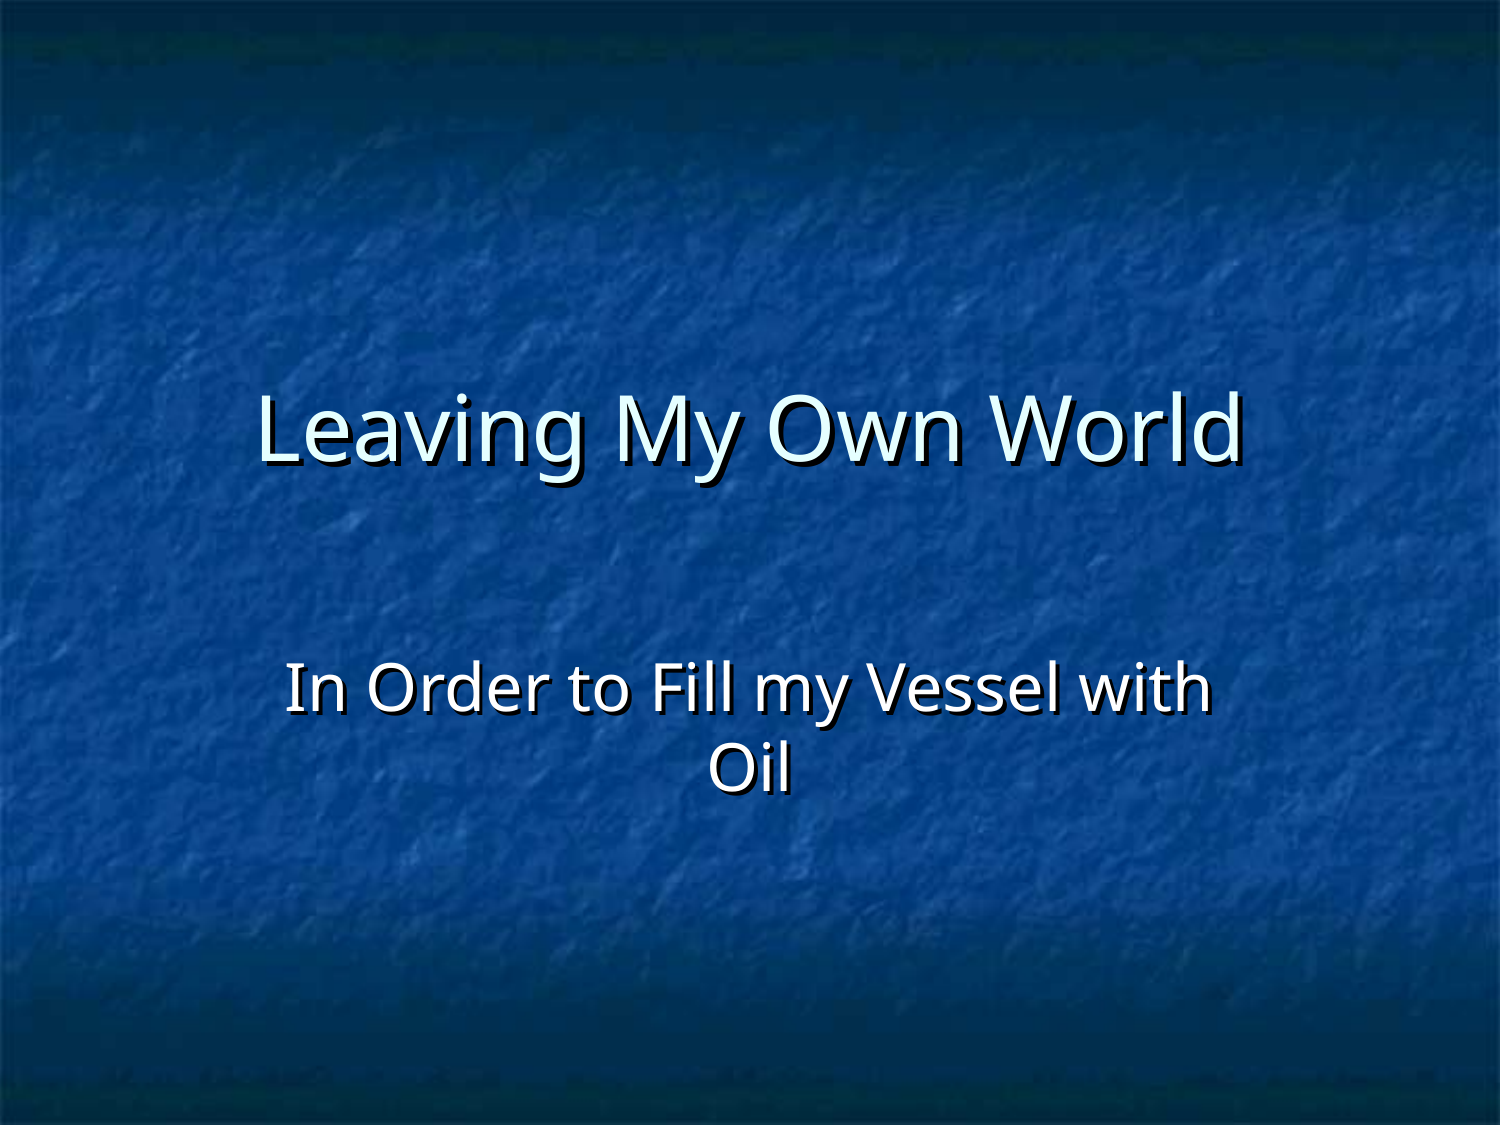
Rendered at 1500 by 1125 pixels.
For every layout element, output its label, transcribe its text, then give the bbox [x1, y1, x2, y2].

subtitle In Order to Fill my Vessel with Oil [225, 637, 1276, 926]
picture [0, 0, 1500, 1125]
title Leaving My Own World [112, 275, 1388, 576]
